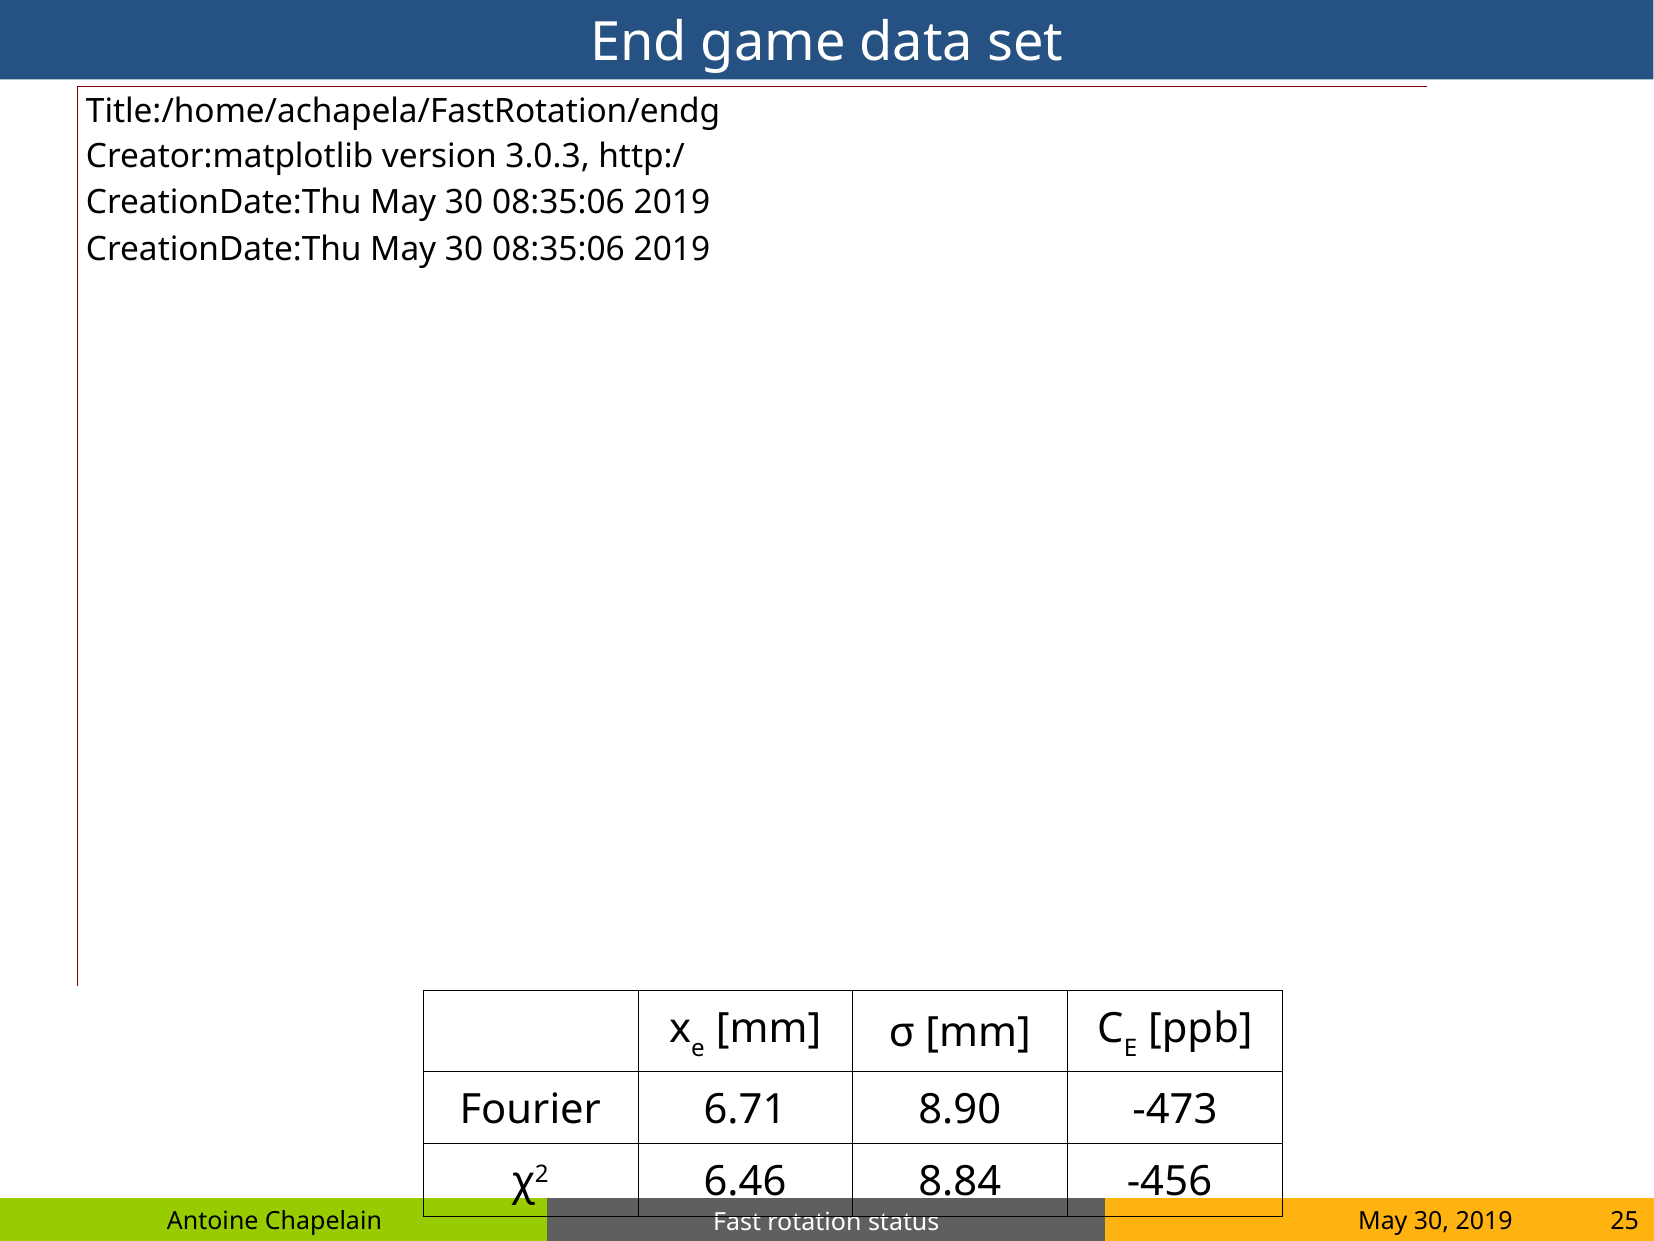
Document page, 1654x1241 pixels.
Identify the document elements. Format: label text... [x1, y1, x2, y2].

table_cell -456 [1068, 1144, 1282, 1216]
table_cell Fourier [424, 1072, 638, 1143]
picture [75, 84, 1427, 986]
title End game data set [0, 0, 1654, 80]
table_cell 8.84 [853, 1144, 1067, 1216]
table_cell χ2 [424, 1144, 638, 1216]
table_cell 6.71 [639, 1072, 852, 1143]
table_header CE [ppb] [1068, 991, 1282, 1071]
table_header xe [mm] [639, 991, 852, 1071]
table_cell 6.46 [639, 1144, 852, 1216]
table_cell 8.90 [853, 1072, 1067, 1143]
table_header [424, 991, 638, 1071]
table_header σ [mm] [853, 991, 1067, 1071]
table_cell -473 [1068, 1072, 1282, 1143]
